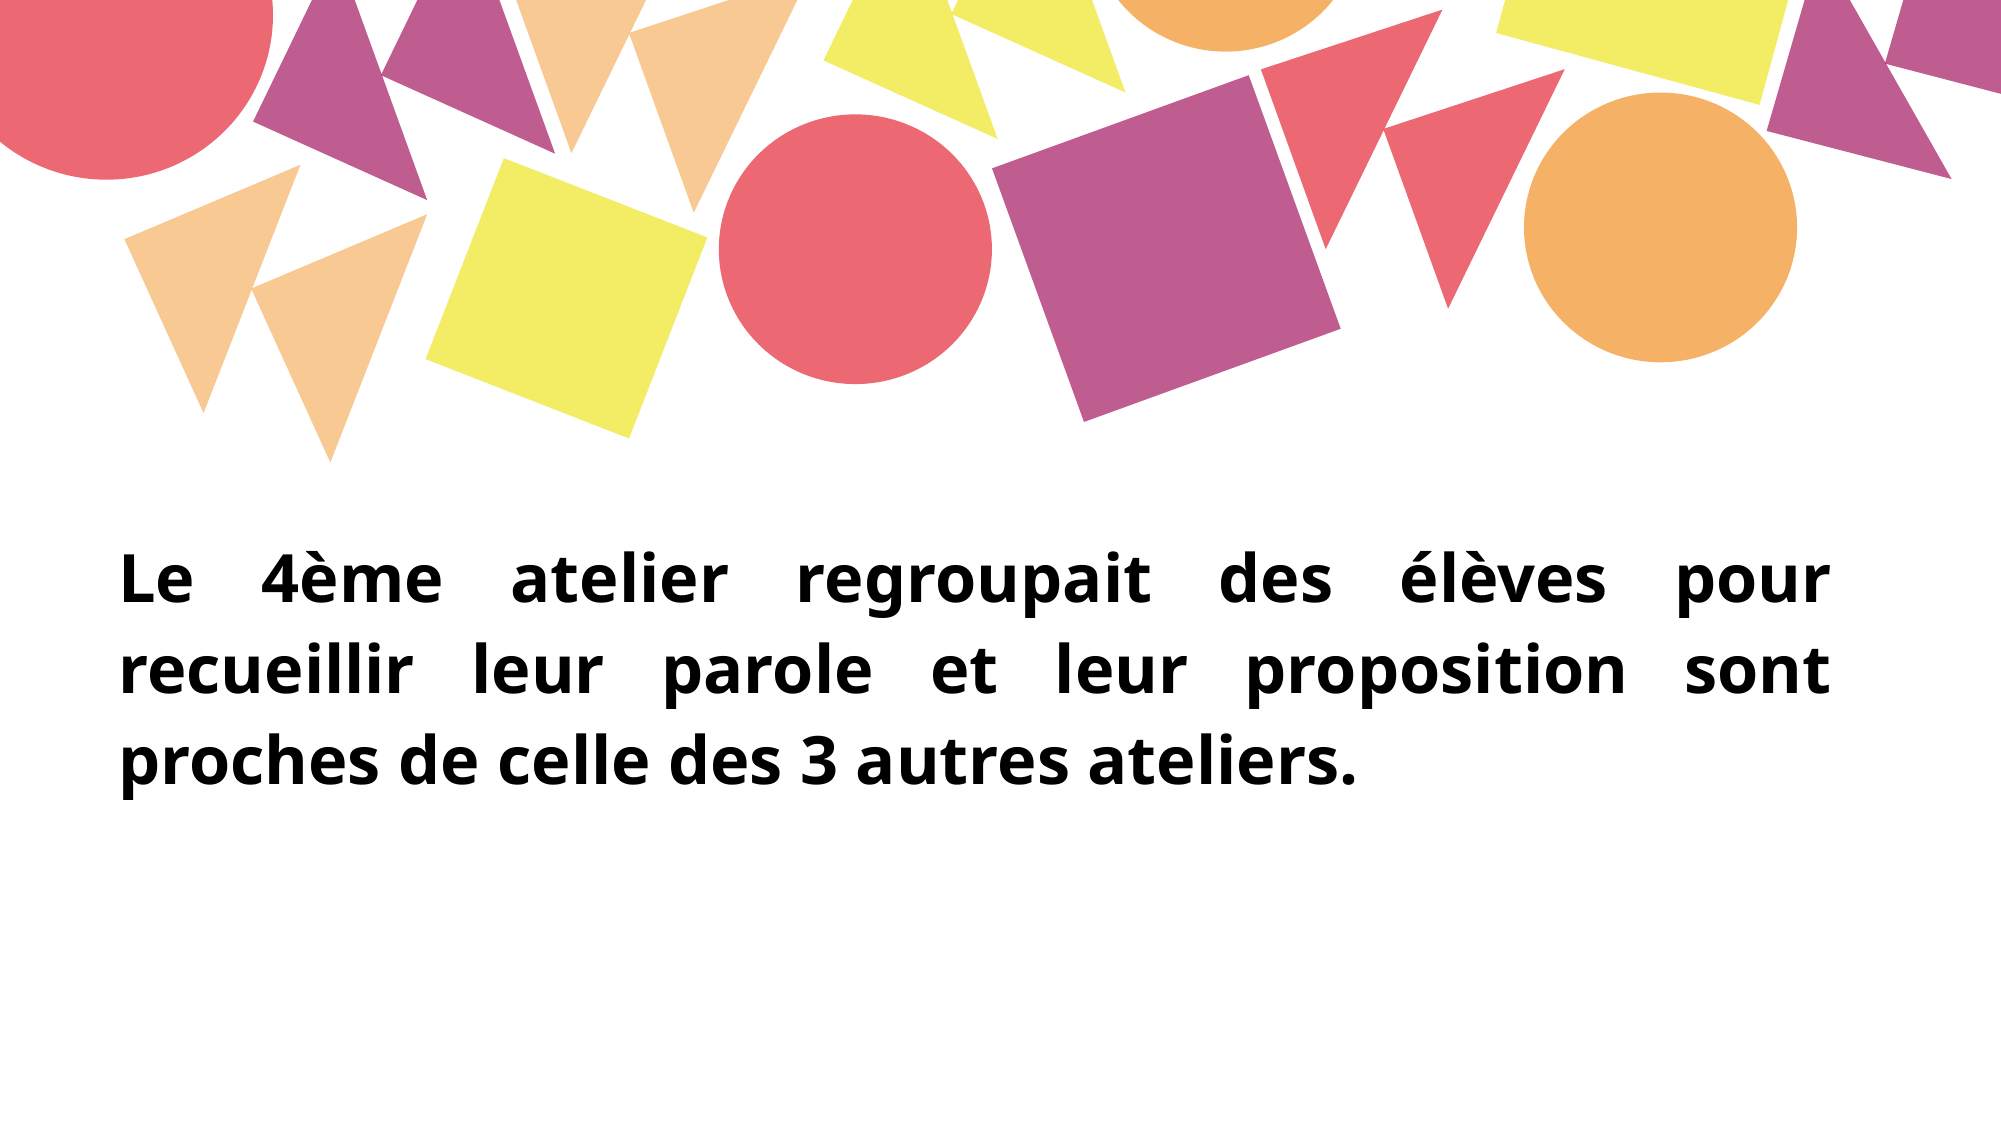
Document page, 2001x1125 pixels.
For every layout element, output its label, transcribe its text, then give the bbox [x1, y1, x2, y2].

text_box Le 4ème atelier regroupait des élèves pour recueillir leur parole et leur proposition sont proches de celle des 3 autres ateliers. [118, 531, 1833, 1070]
picture [0, 0, 2000, 463]
